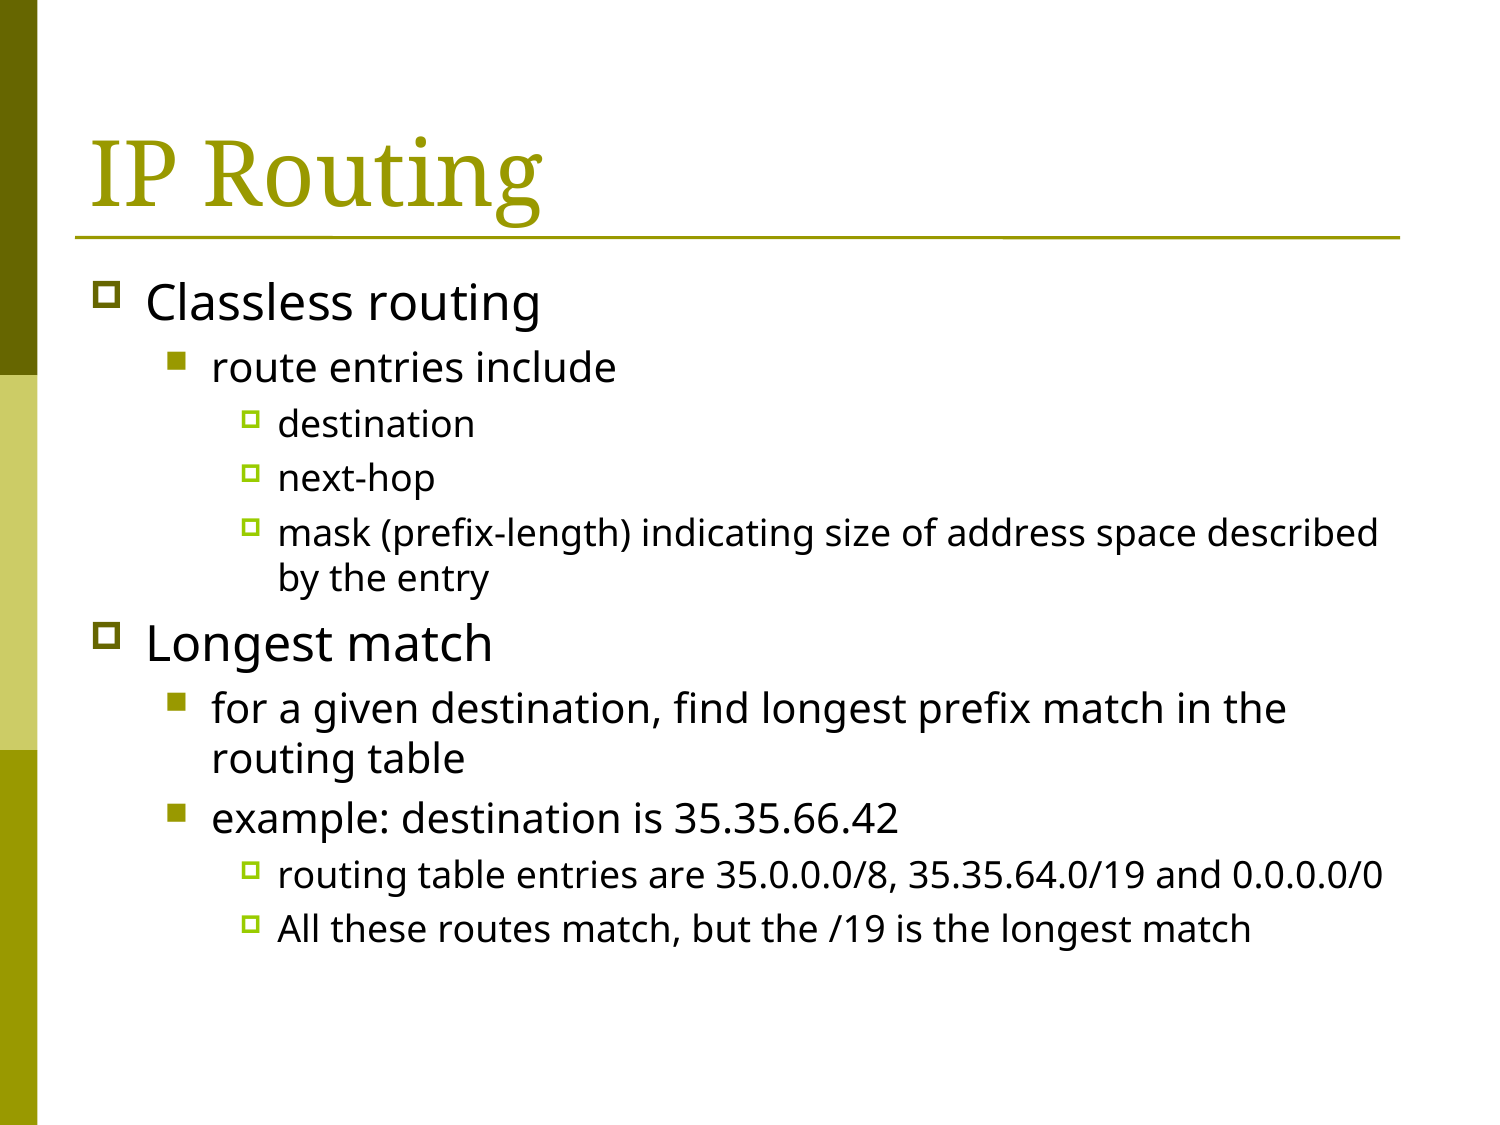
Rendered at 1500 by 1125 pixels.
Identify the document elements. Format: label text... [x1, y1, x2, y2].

title IP Routing [75, 45, 1426, 233]
list Classless routing route entries include destination next-hop mask (prefix-length) indicating size of address space described by the entry Longest match for a given destination, find longest prefix match in the routing table example: destination is 35.35.66.42 routing table entries are 35.0.0.0/8, 35.35.64.0/19 and 0.0.0.0/0 All these routes match, but the /19 is the longest match [75, 262, 1426, 1006]
